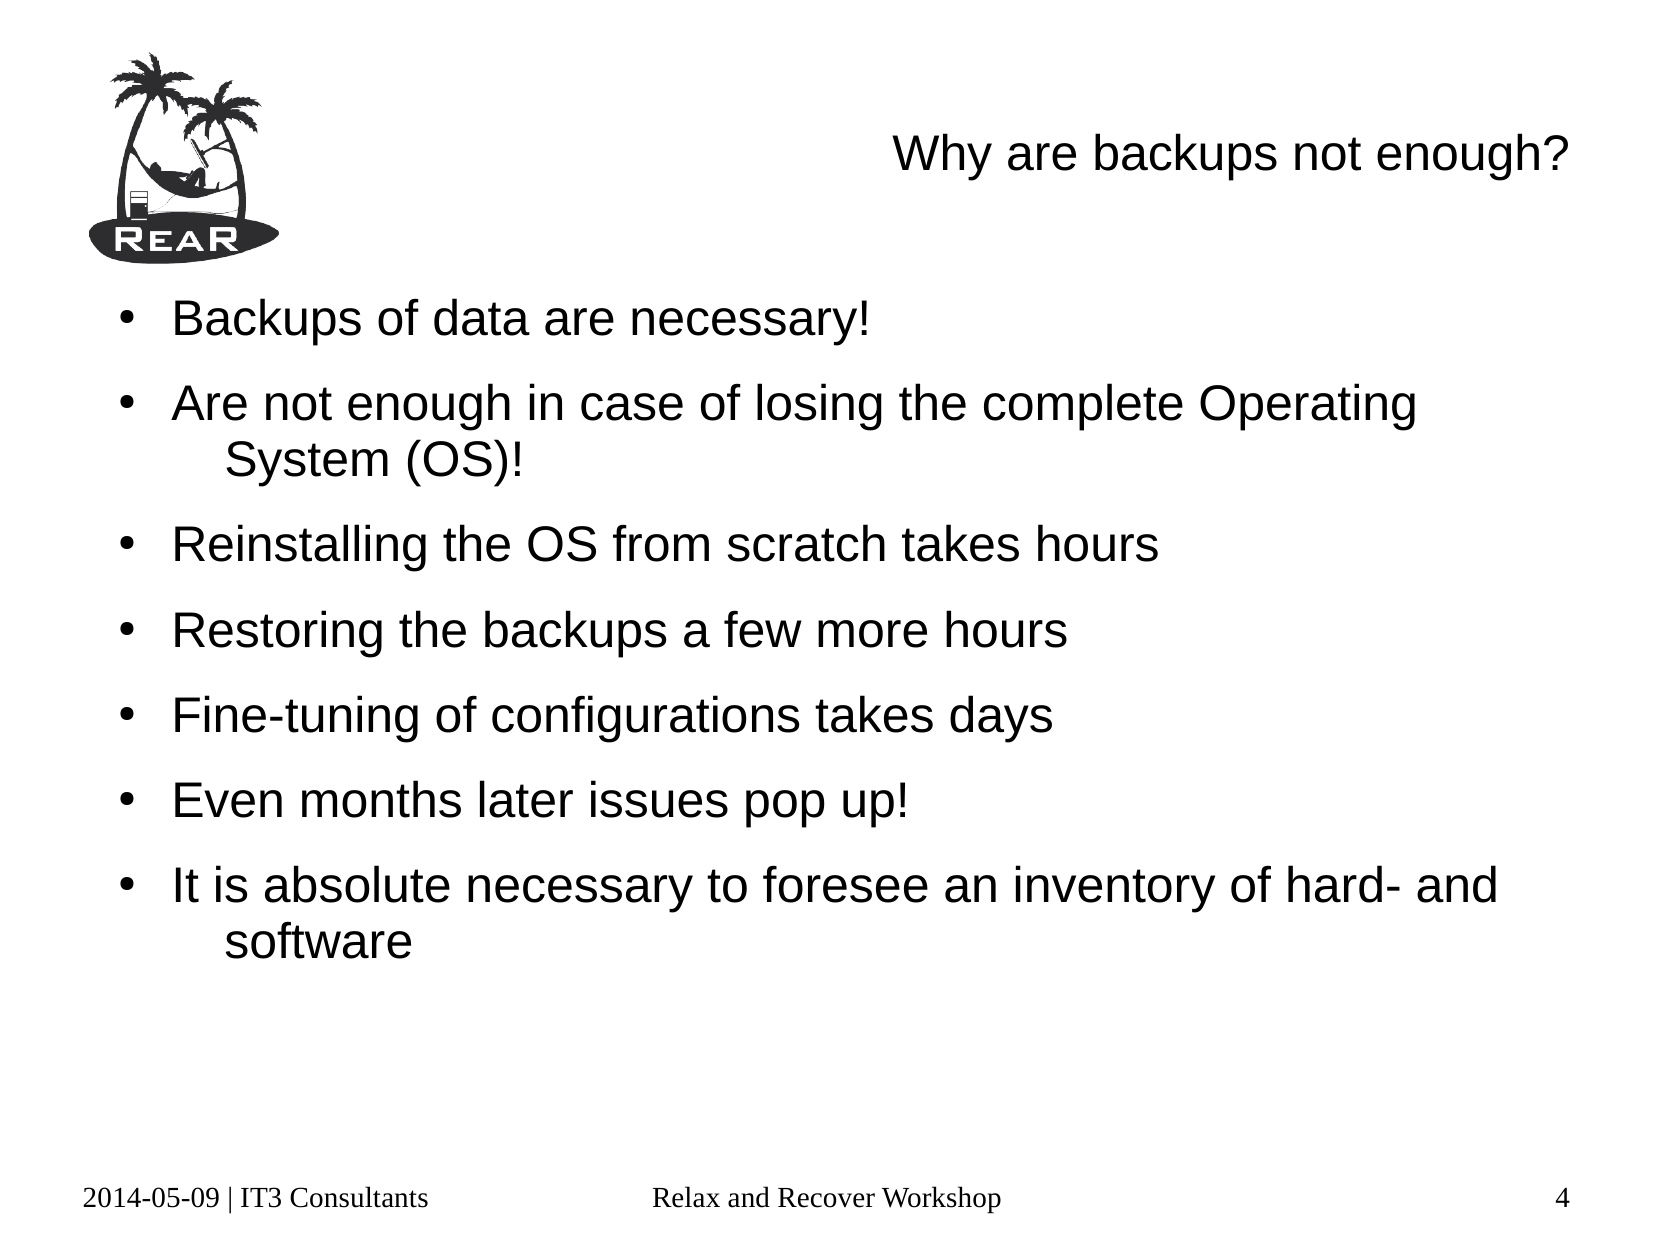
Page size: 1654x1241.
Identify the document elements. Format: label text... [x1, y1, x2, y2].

title Why are backups not enough? [295, 56, 1571, 250]
list Backups of data are necessary! Are not enough in case of losing the complete Operating System (OS)! Reinstalling the OS from scratch takes hours Restoring the backups a few more hours Fine-tuning of configurations takes days Even months later issues pop up! It is absolute necessary to foresee an inventory of hard- and software [82, 290, 1571, 1152]
picture [88, 52, 279, 266]
